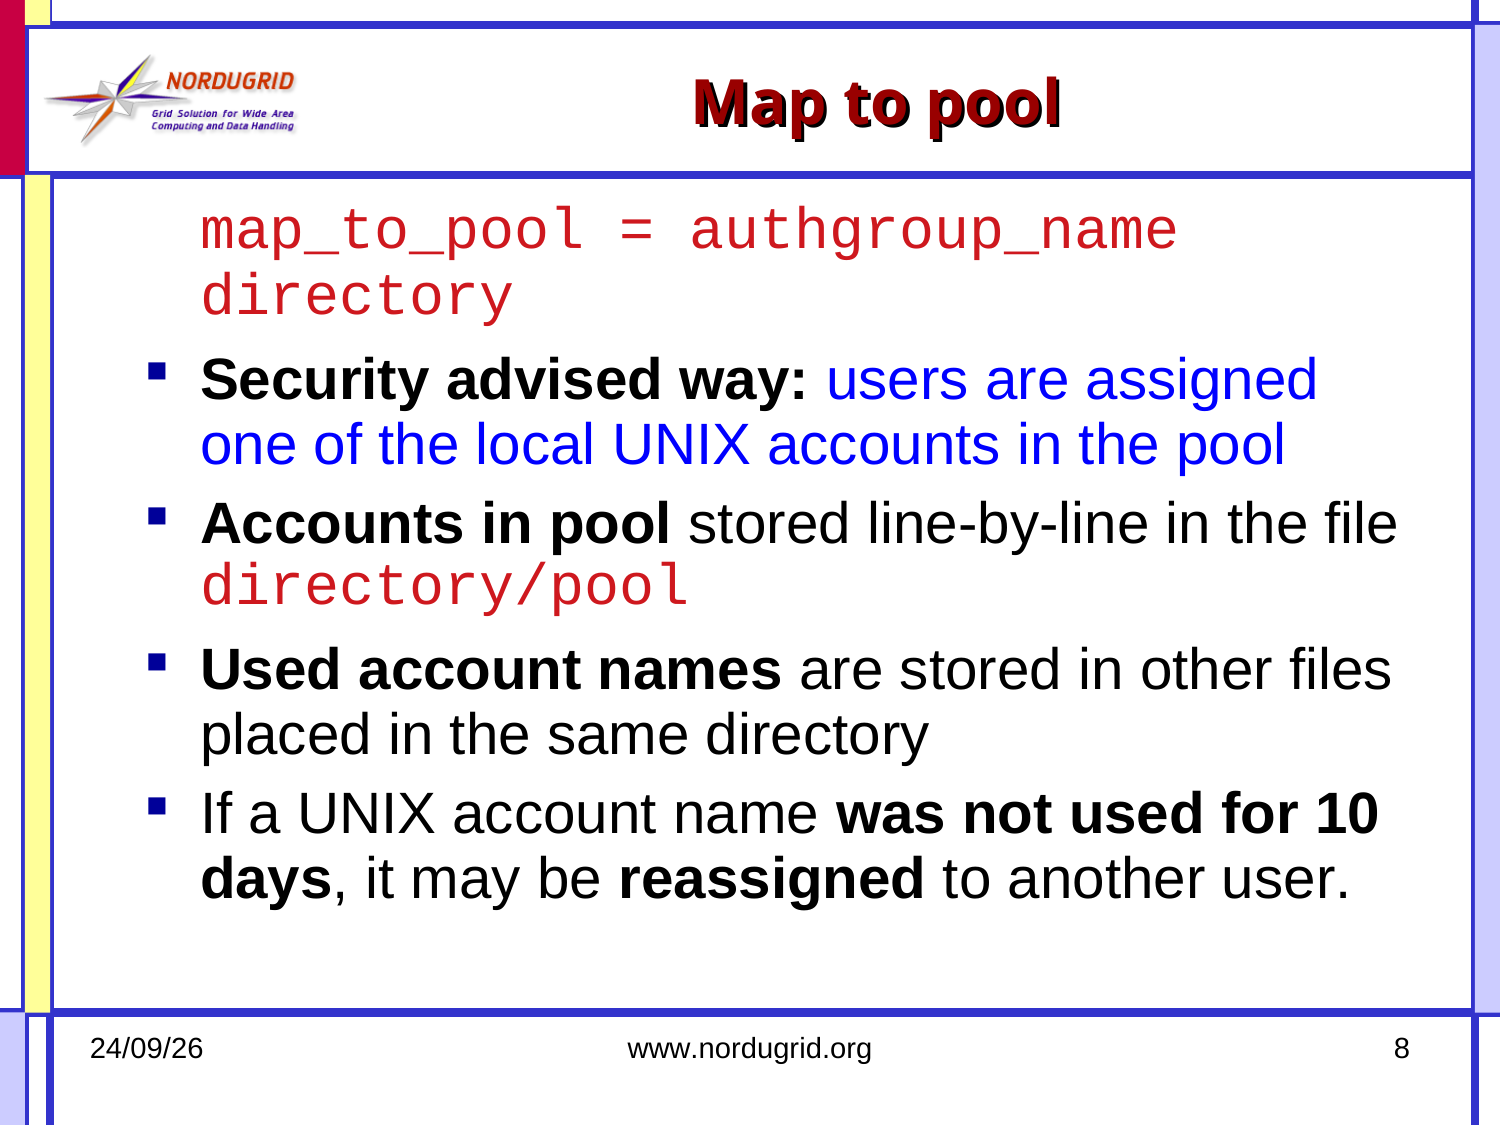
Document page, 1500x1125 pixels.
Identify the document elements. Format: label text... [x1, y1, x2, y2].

title Map to pool [324, 17, 1428, 183]
list map_to_pool = authgroup_name directory Security advised way: users are assigned one of the local UNIX accounts in the pool Accounts in pool stored line-by-line in the file directory/pool Used account names are stored in other files placed in the same directory If a UNIX account name was not used for 10 days, it may be reassigned to another user. [87, 200, 1426, 912]
picture [40, 49, 301, 148]
